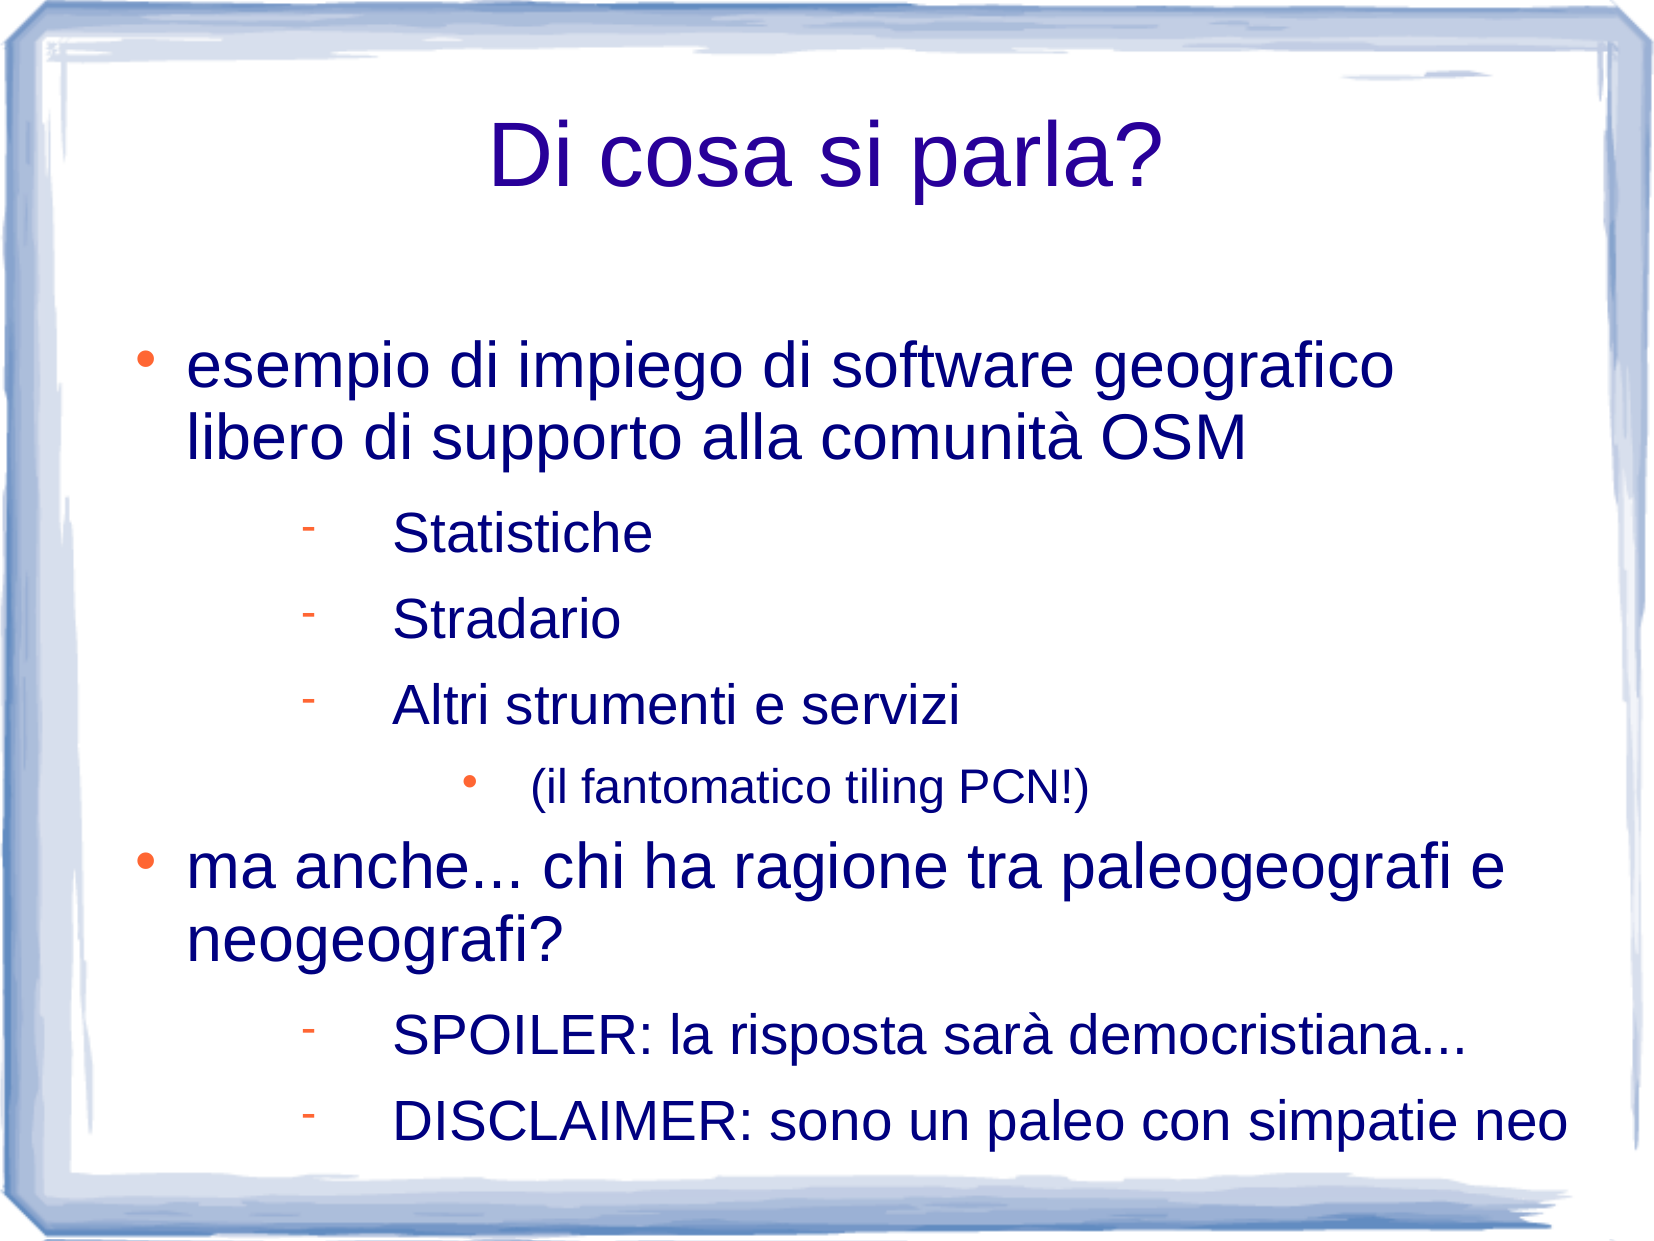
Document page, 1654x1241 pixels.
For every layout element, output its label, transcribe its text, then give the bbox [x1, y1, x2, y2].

picture [0, 0, 1654, 1241]
list esempio di impiego di software geografico libero di supporto alla comunità OSM Statistiche Stradario Altri strumenti e servizi (il fantomatico tiling PCN!) ma anche... chi ha ragione tra paleogeografi e neogeografi? SPOILER: la risposta sarà democristiana... DISCLAIMER: sono un paleo con simpatie neo [118, 324, 1571, 1176]
title Di cosa si parla? [82, 49, 1571, 257]
